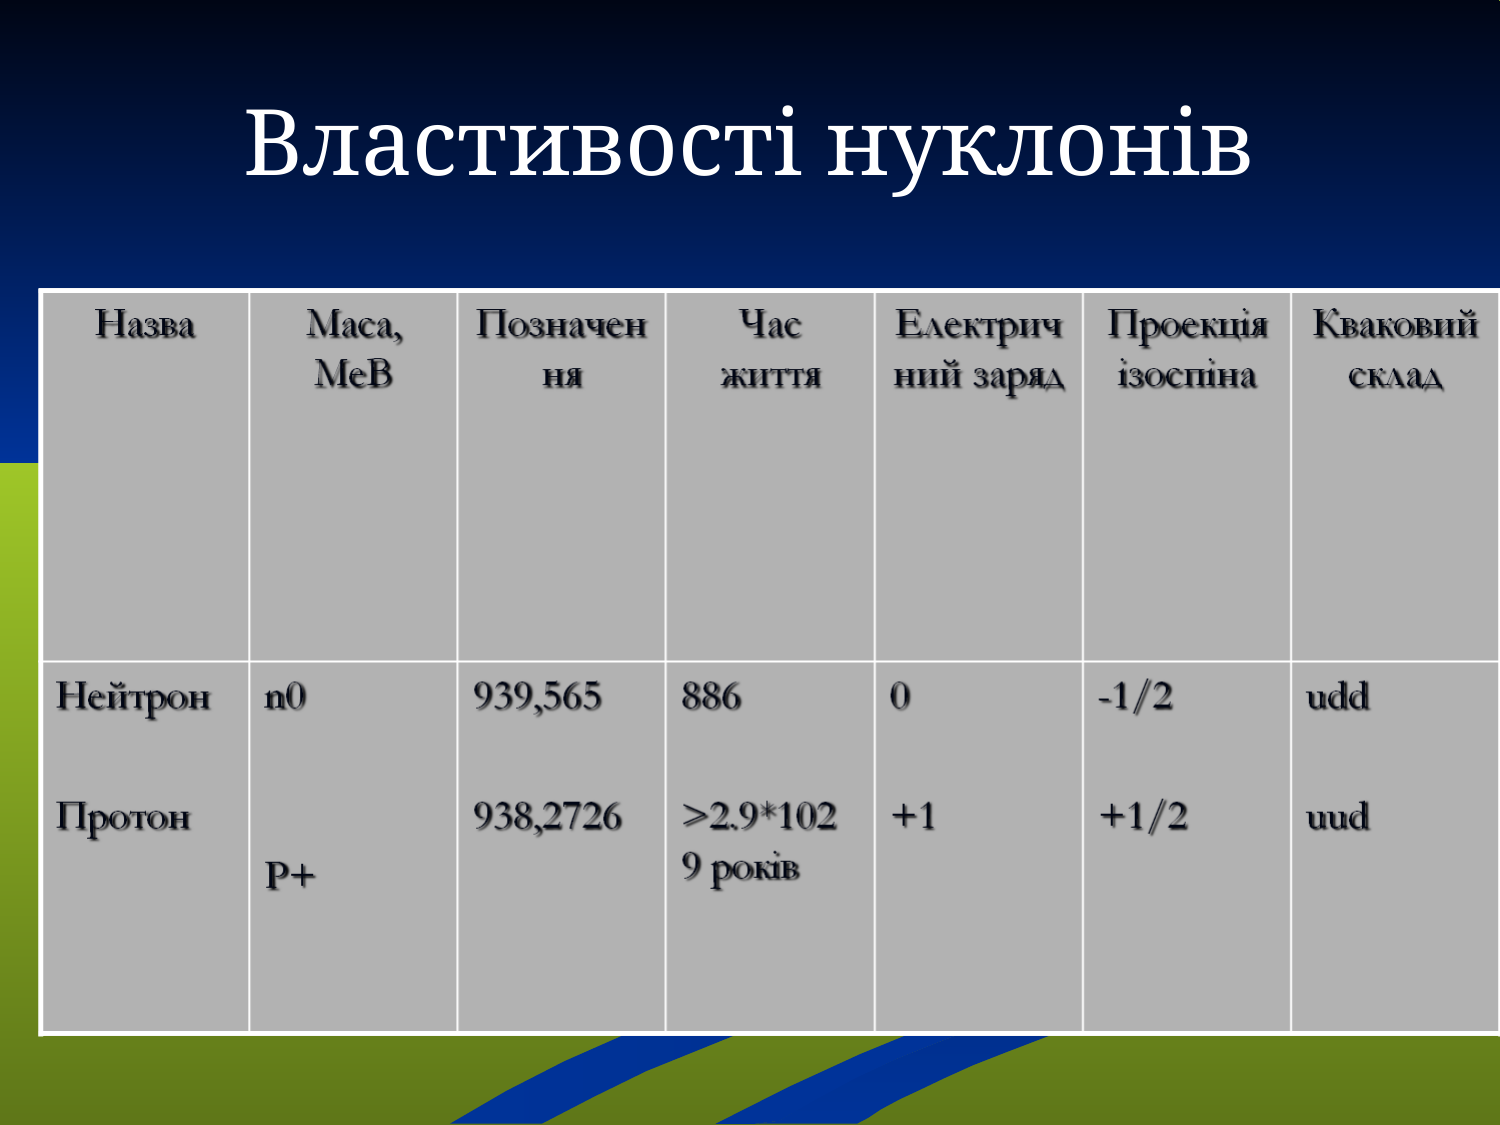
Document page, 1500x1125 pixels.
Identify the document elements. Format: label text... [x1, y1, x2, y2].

picture [28, 278, 1500, 1045]
title Властивості нуклонів [75, 45, 1426, 233]
